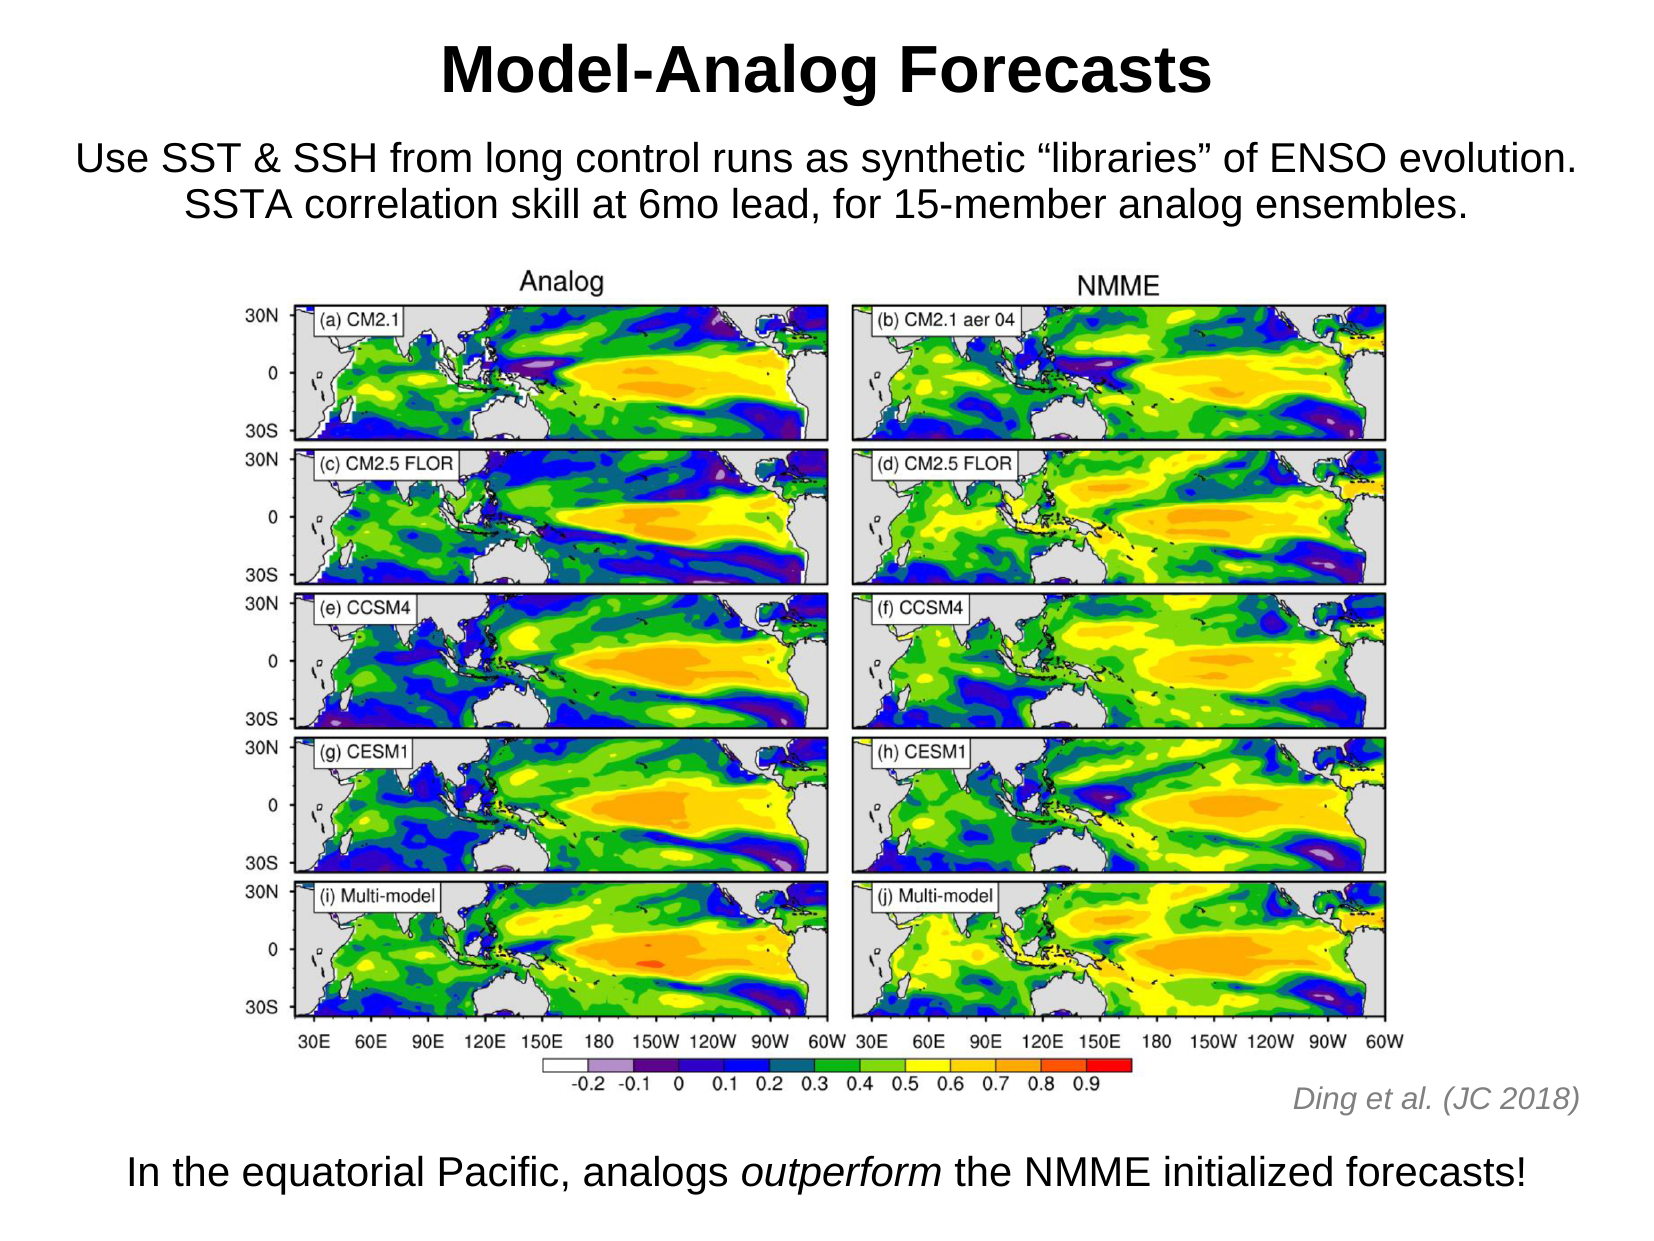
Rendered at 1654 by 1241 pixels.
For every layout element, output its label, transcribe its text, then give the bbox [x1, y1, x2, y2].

text_box Ding et al. (JC 2018) [1279, 1075, 1595, 1124]
text_box In the equatorial Pacific, analogs outperform the NMME initialized forecasts! [125, 1149, 1528, 1196]
text_box Model-Analog Forecasts [71, 20, 1583, 120]
text_box Use SST & SSH from long control runs as synthetic “libraries” of ENSO evolution. SSTA correlation skill at 6mo lead, for 15-member analog ensembles. [0, 135, 1654, 229]
picture [241, 266, 1407, 1097]
